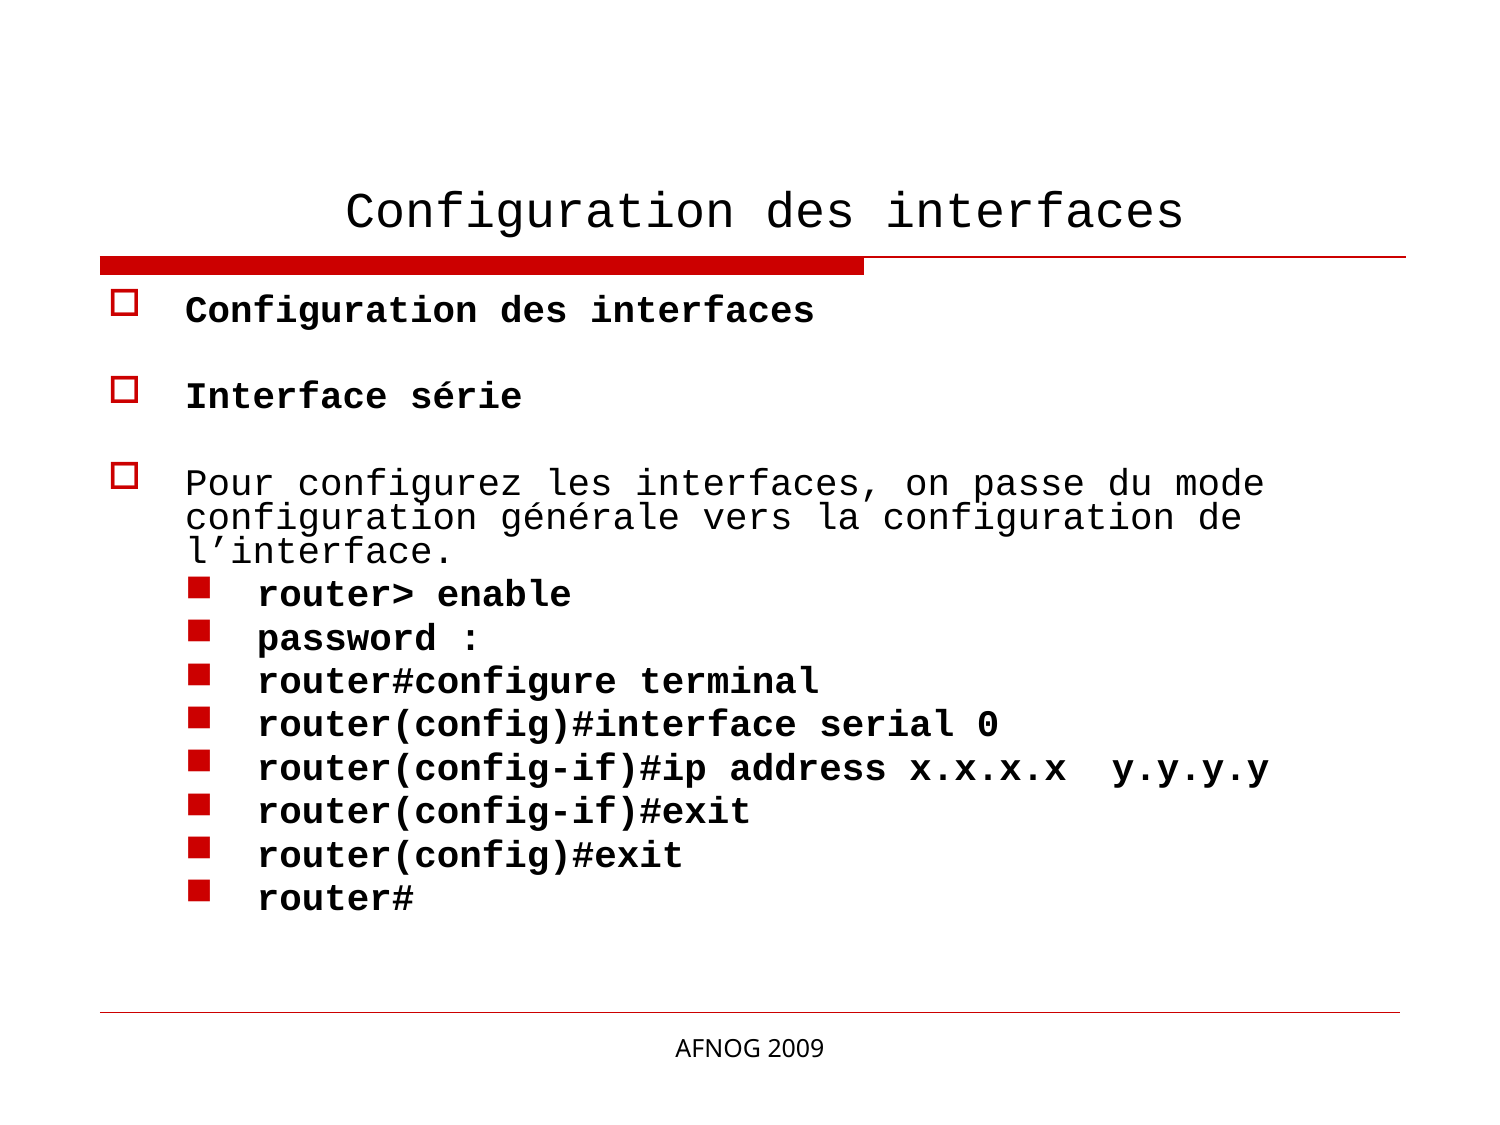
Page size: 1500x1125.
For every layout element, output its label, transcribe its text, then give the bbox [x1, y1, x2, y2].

title Configuration des interfaces [94, 49, 1407, 250]
text_box AFNOG 2009 [512, 1024, 988, 1103]
list Configuration des interfaces Interface série Pour configurez les interfaces, on passe du mode configuration générale vers la configuration de l’interface. router> enable password : router#configure terminal router(config)#interface serial 0 router(config-if)#ip address x.x.x.x y.y.y.y router(config-if)#exit router(config)#exit router# [92, 287, 1406, 1000]
